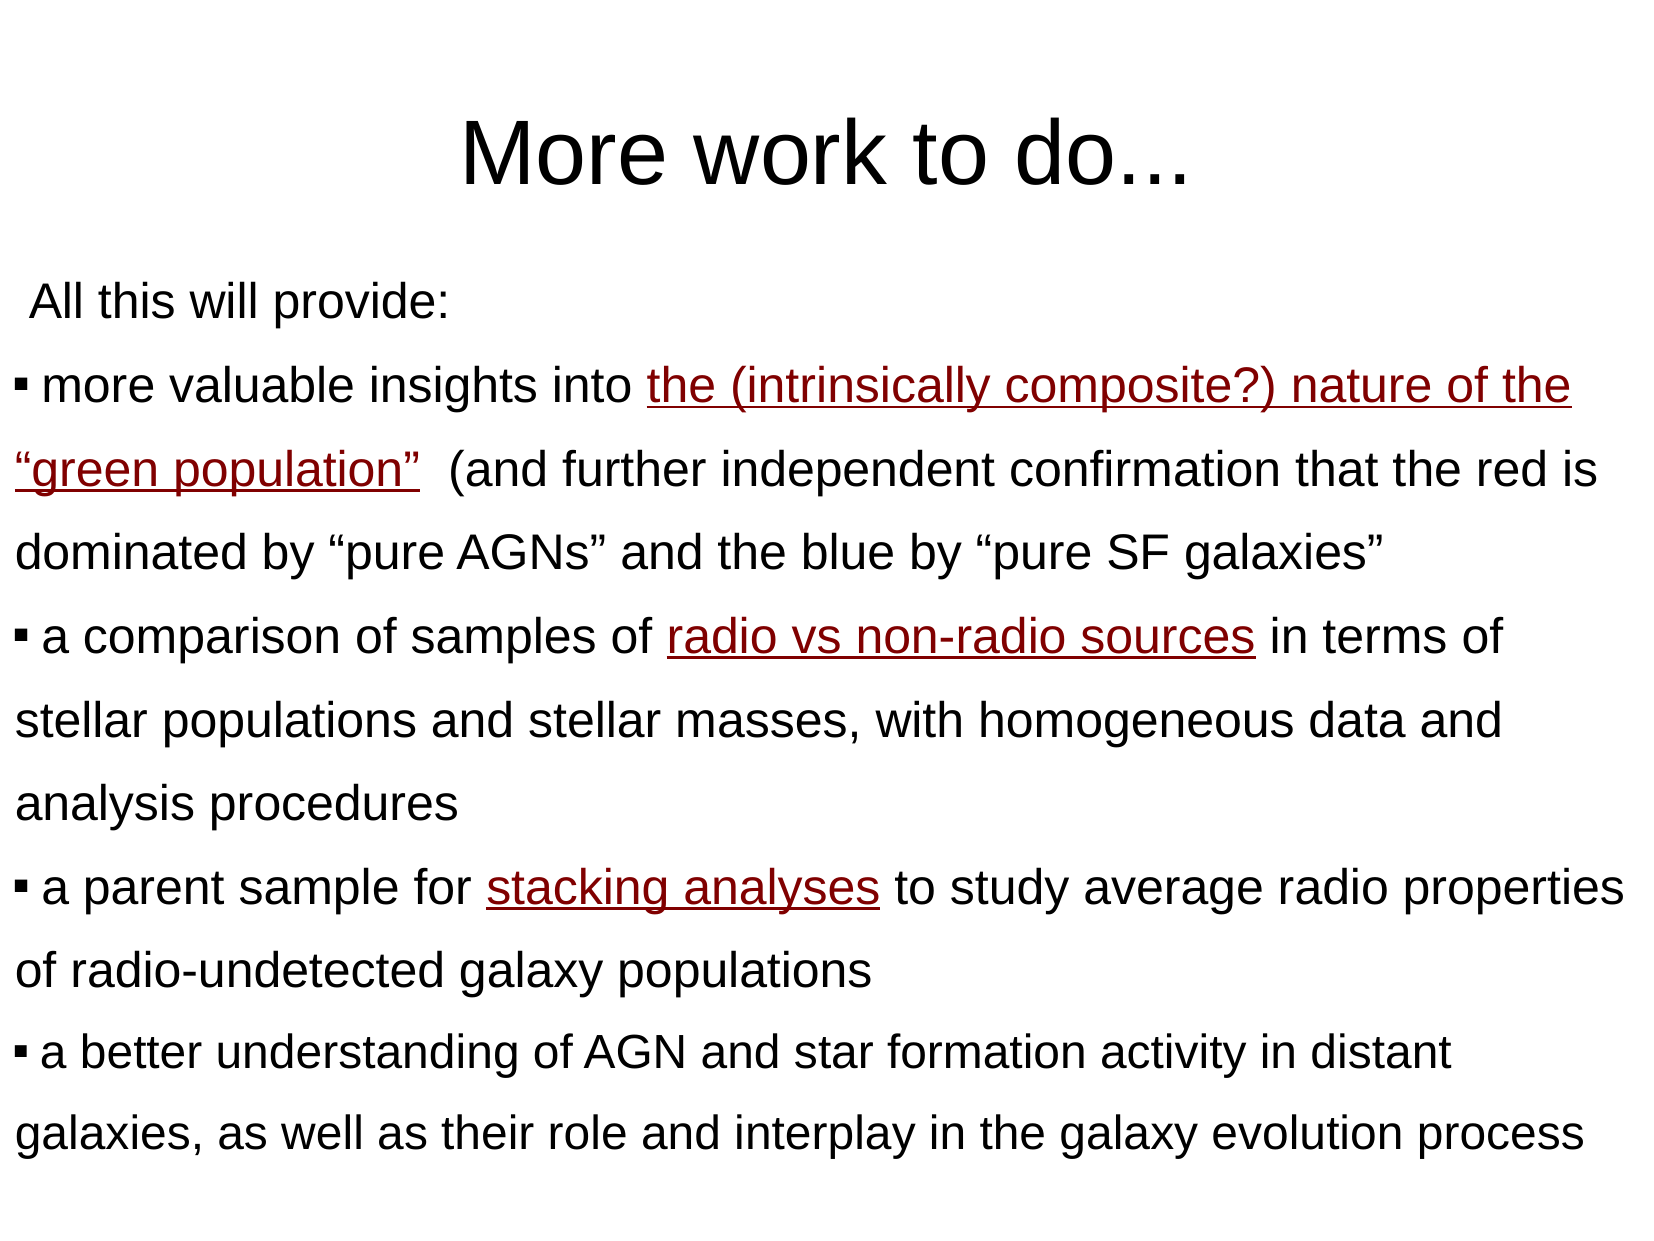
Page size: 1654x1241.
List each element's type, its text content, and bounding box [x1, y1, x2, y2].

text_box All this will provide: more valuable insights into the (intrinsically composite?) nature of the “green population” (and further independent confirmation that the red is dominated by “pure AGNs” and the blue by “pure SF galaxies” a comparison of samples of radio vs non-radio sources in terms of stellar populations and stellar masses, with homogeneous data and analysis procedures a parent sample for stacking analyses to study average radio properties of radio-undetected galaxy populations a better understanding of AGN and star formation activity in distant galaxies, as well as their role and interplay in the galaxy evolution process [0, 238, 1654, 1139]
title More work to do... [82, 49, 1571, 238]
